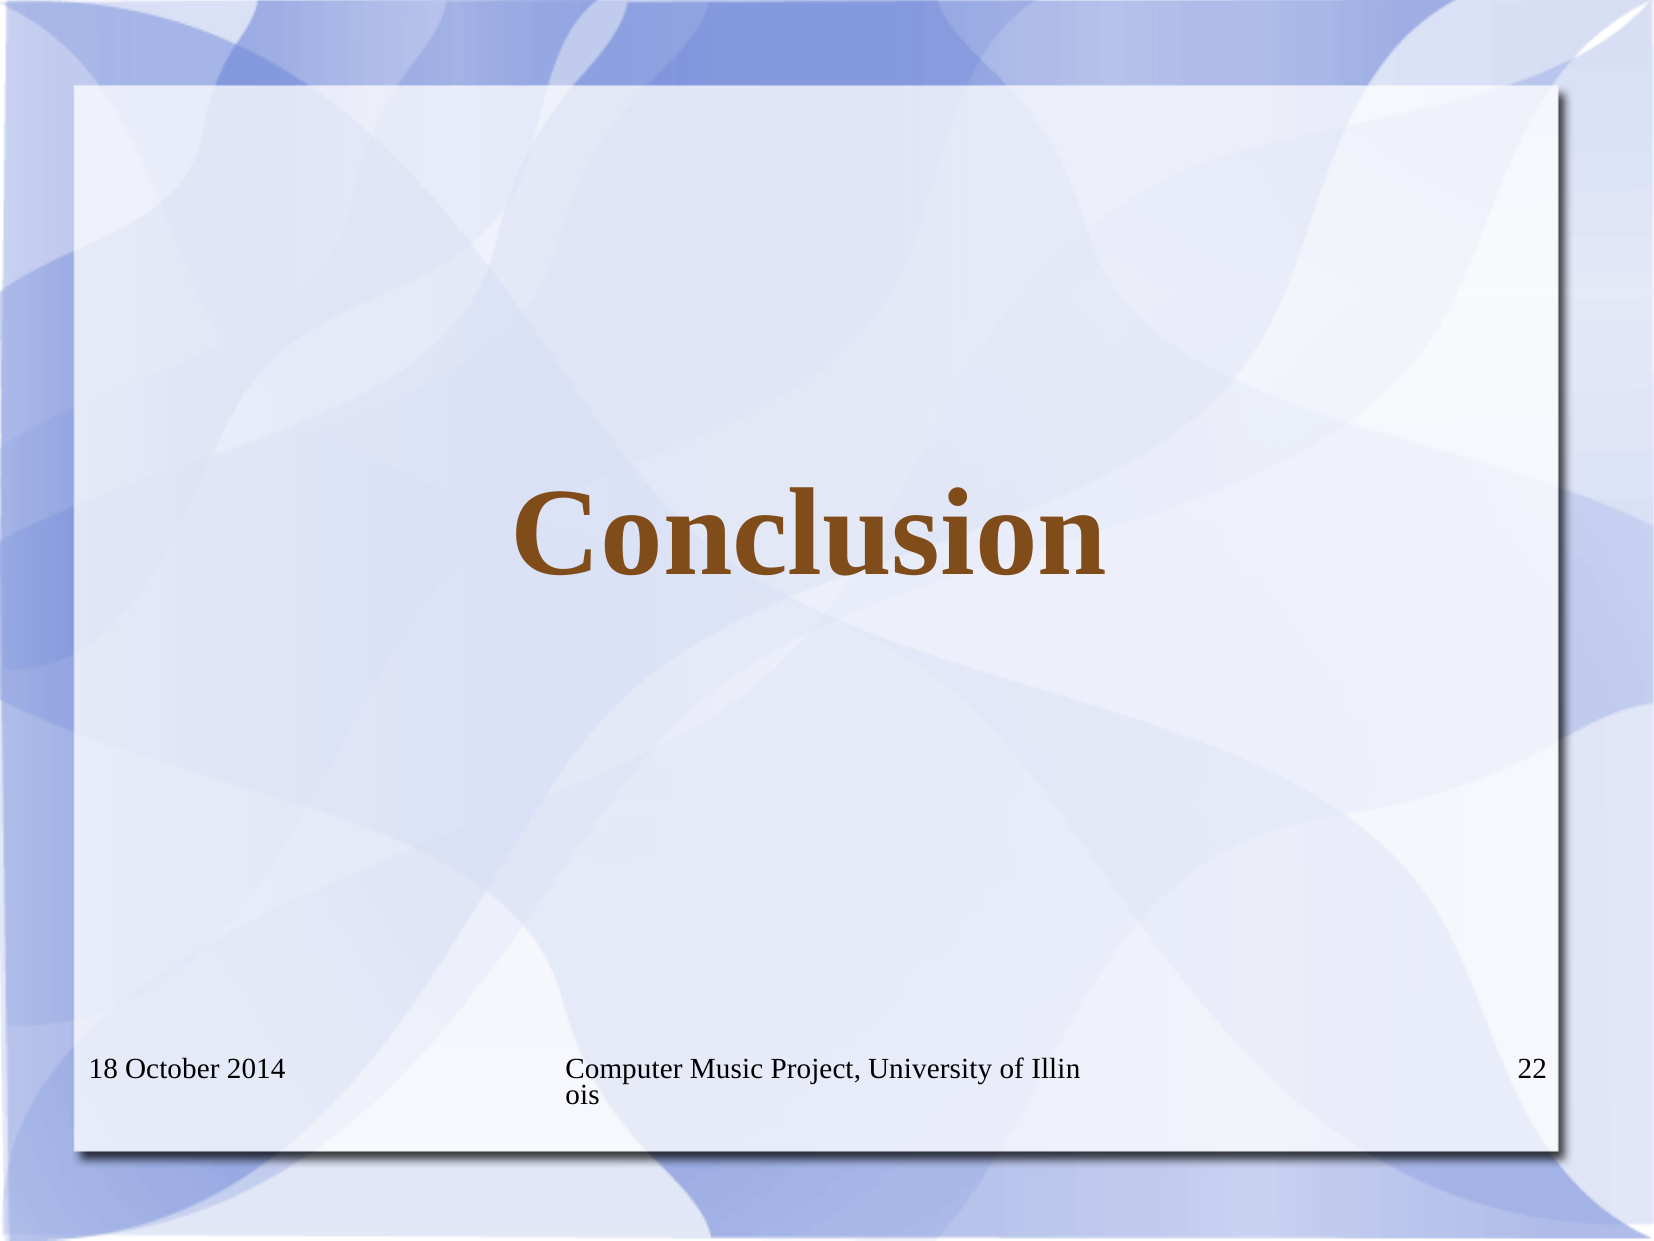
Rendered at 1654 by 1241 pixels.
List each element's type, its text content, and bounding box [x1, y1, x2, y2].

subtitle Conclusion [82, 90, 1536, 975]
picture [0, 0, 1654, 1241]
